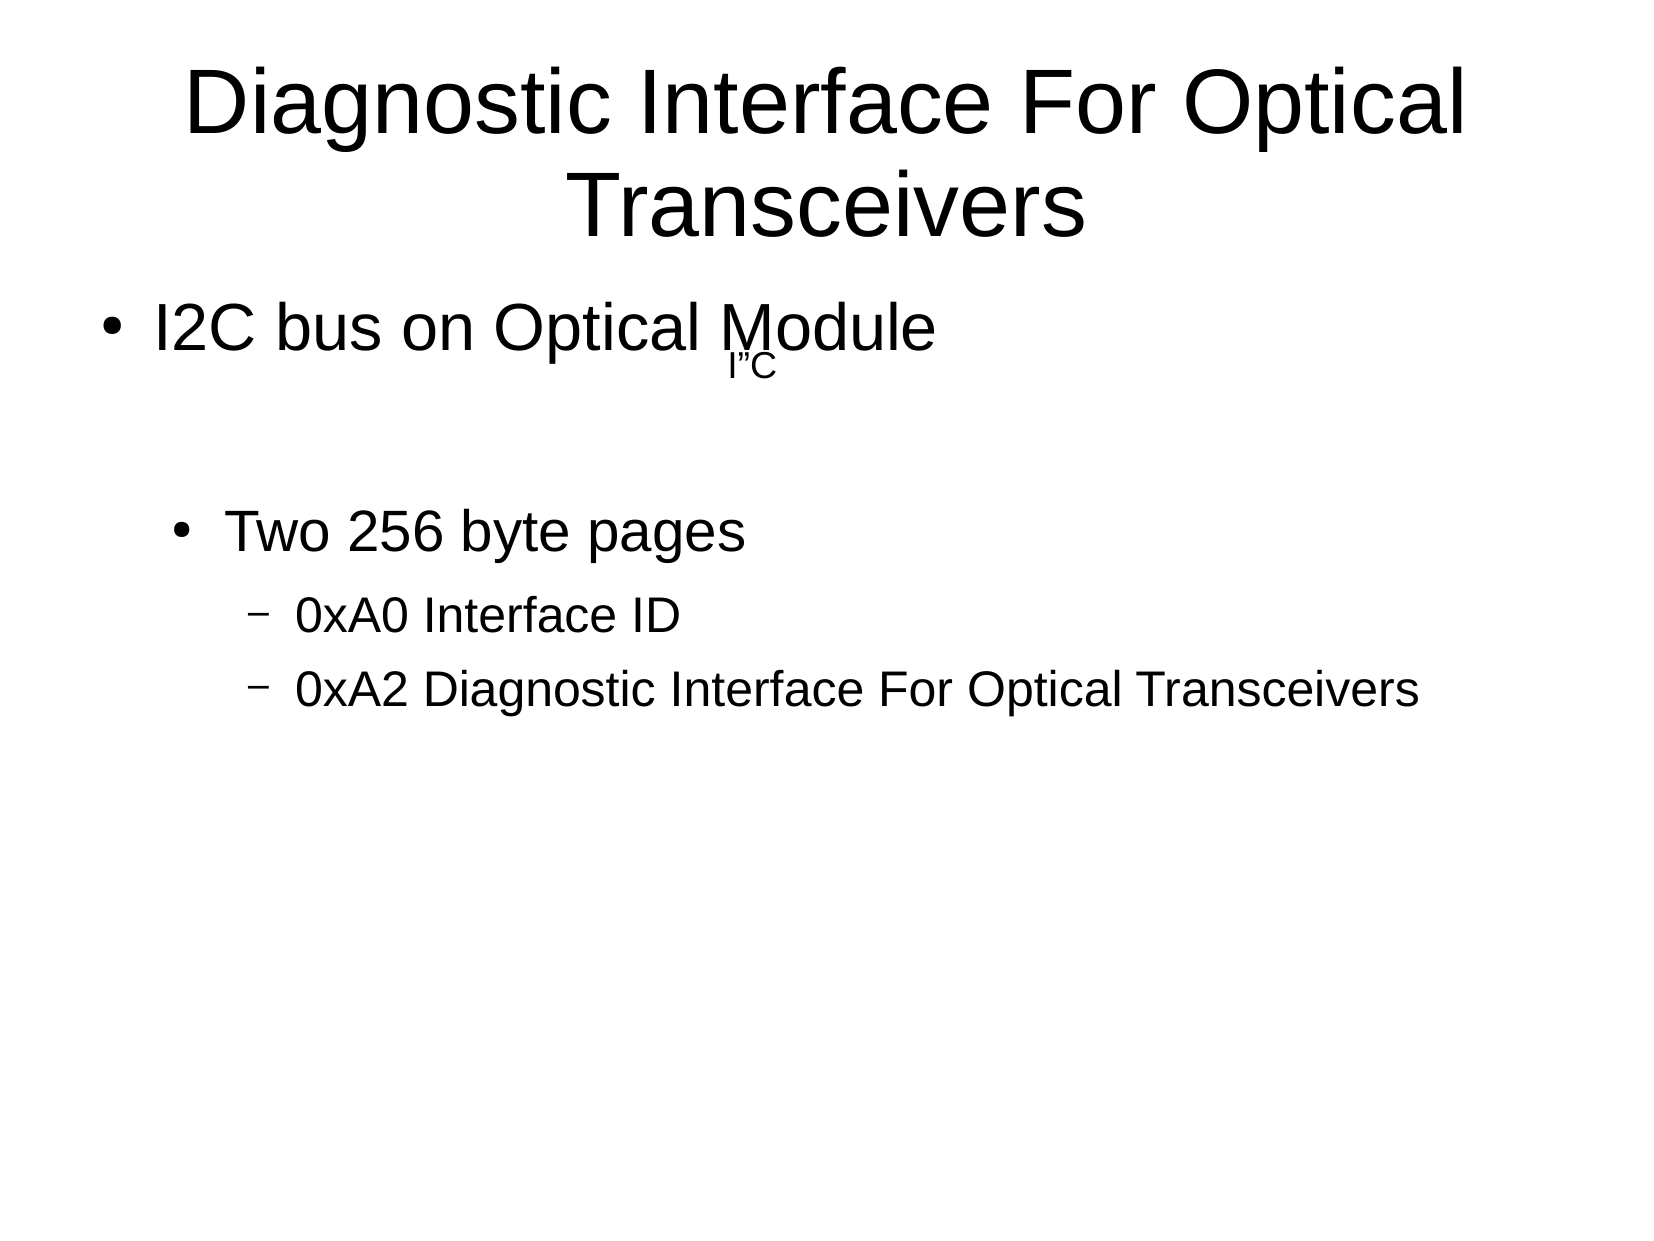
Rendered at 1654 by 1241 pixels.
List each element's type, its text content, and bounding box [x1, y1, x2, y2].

title Diagnostic Interface For Optical Transceivers [82, 39, 1571, 267]
list I2C bus on Optical Module Two 256 byte pages 0xA0 Interface ID 0xA2 Diagnostic Interface For Optical Transceivers [82, 290, 1571, 1109]
text_box I”C [712, 337, 793, 399]
